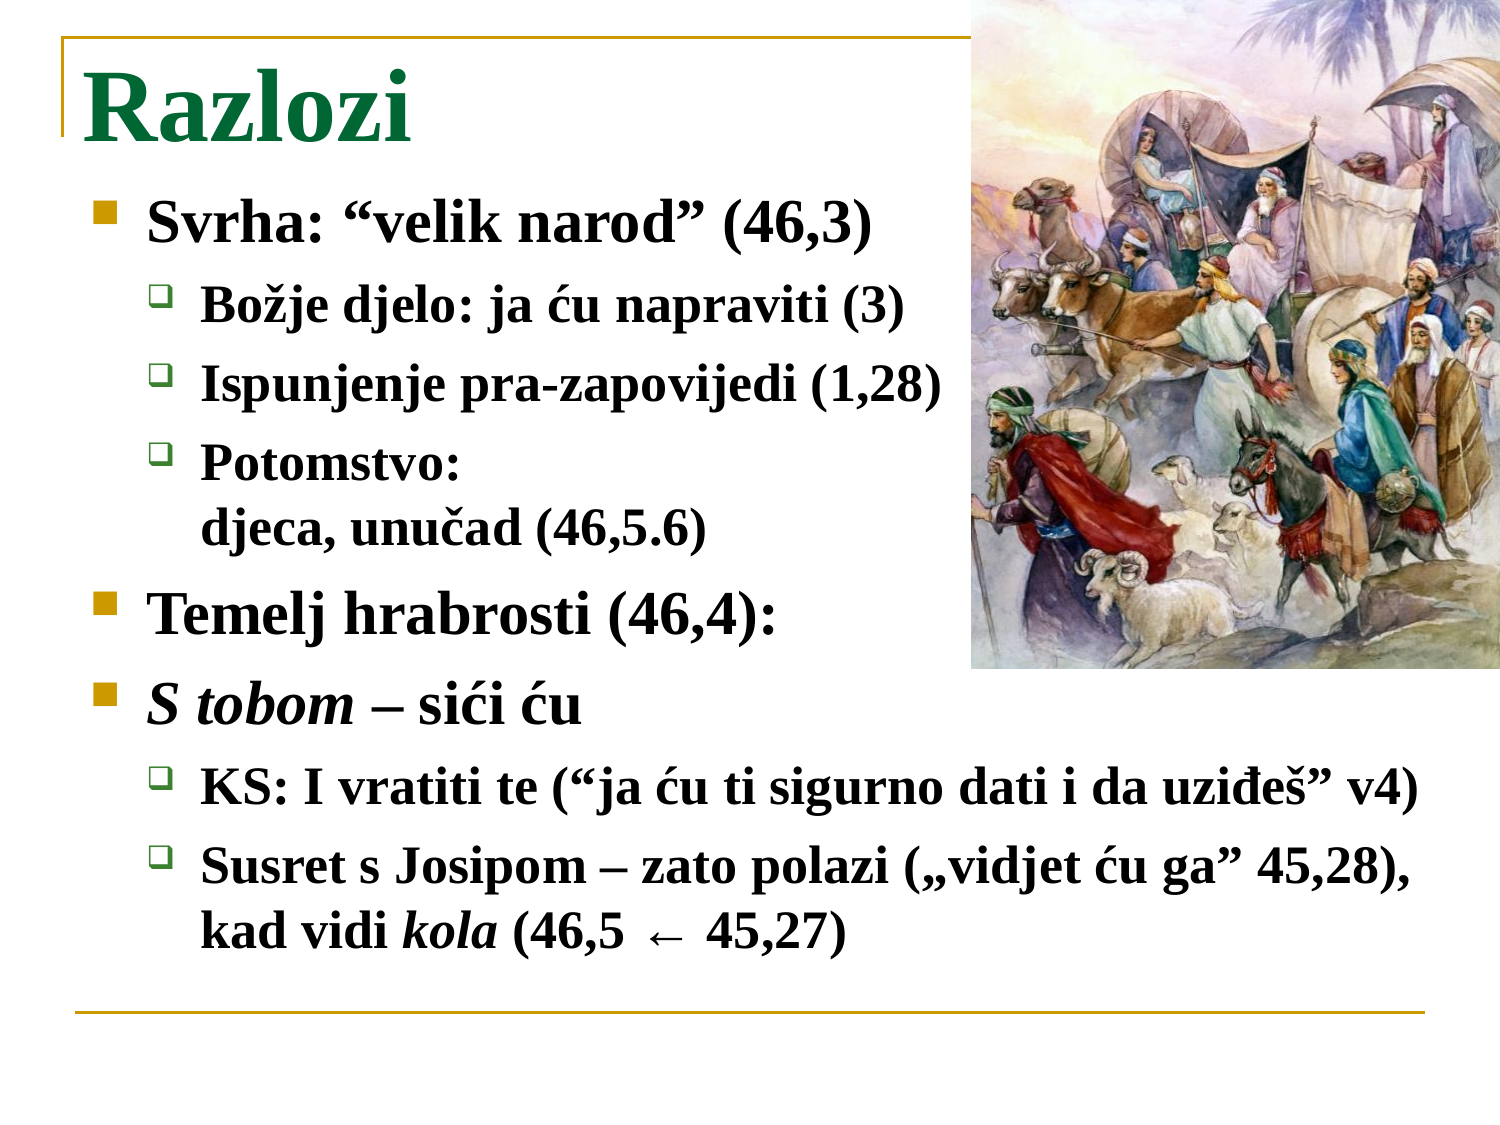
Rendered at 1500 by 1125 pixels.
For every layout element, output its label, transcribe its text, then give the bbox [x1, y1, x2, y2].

title Razlozi [67, 29, 971, 217]
picture [971, 0, 1500, 669]
list Svrha: “velik narod” (46,3) Božje djelo: ja ću napraviti (3) Ispunjenje pra-zapovijedi (1,28) Potomstvo: djeca, unučad (46,5.6) Temelj hrabrosti (46,4): S tobom – sići ću KS: I vratiti te (“ja ću ti sigurno dati i da uziđeš” v4) Susret s Josipom – zato polazi („vidjet ću ga” 45,28), kad vidi kola (46,5 ← 45,27) [75, 172, 1447, 1006]
